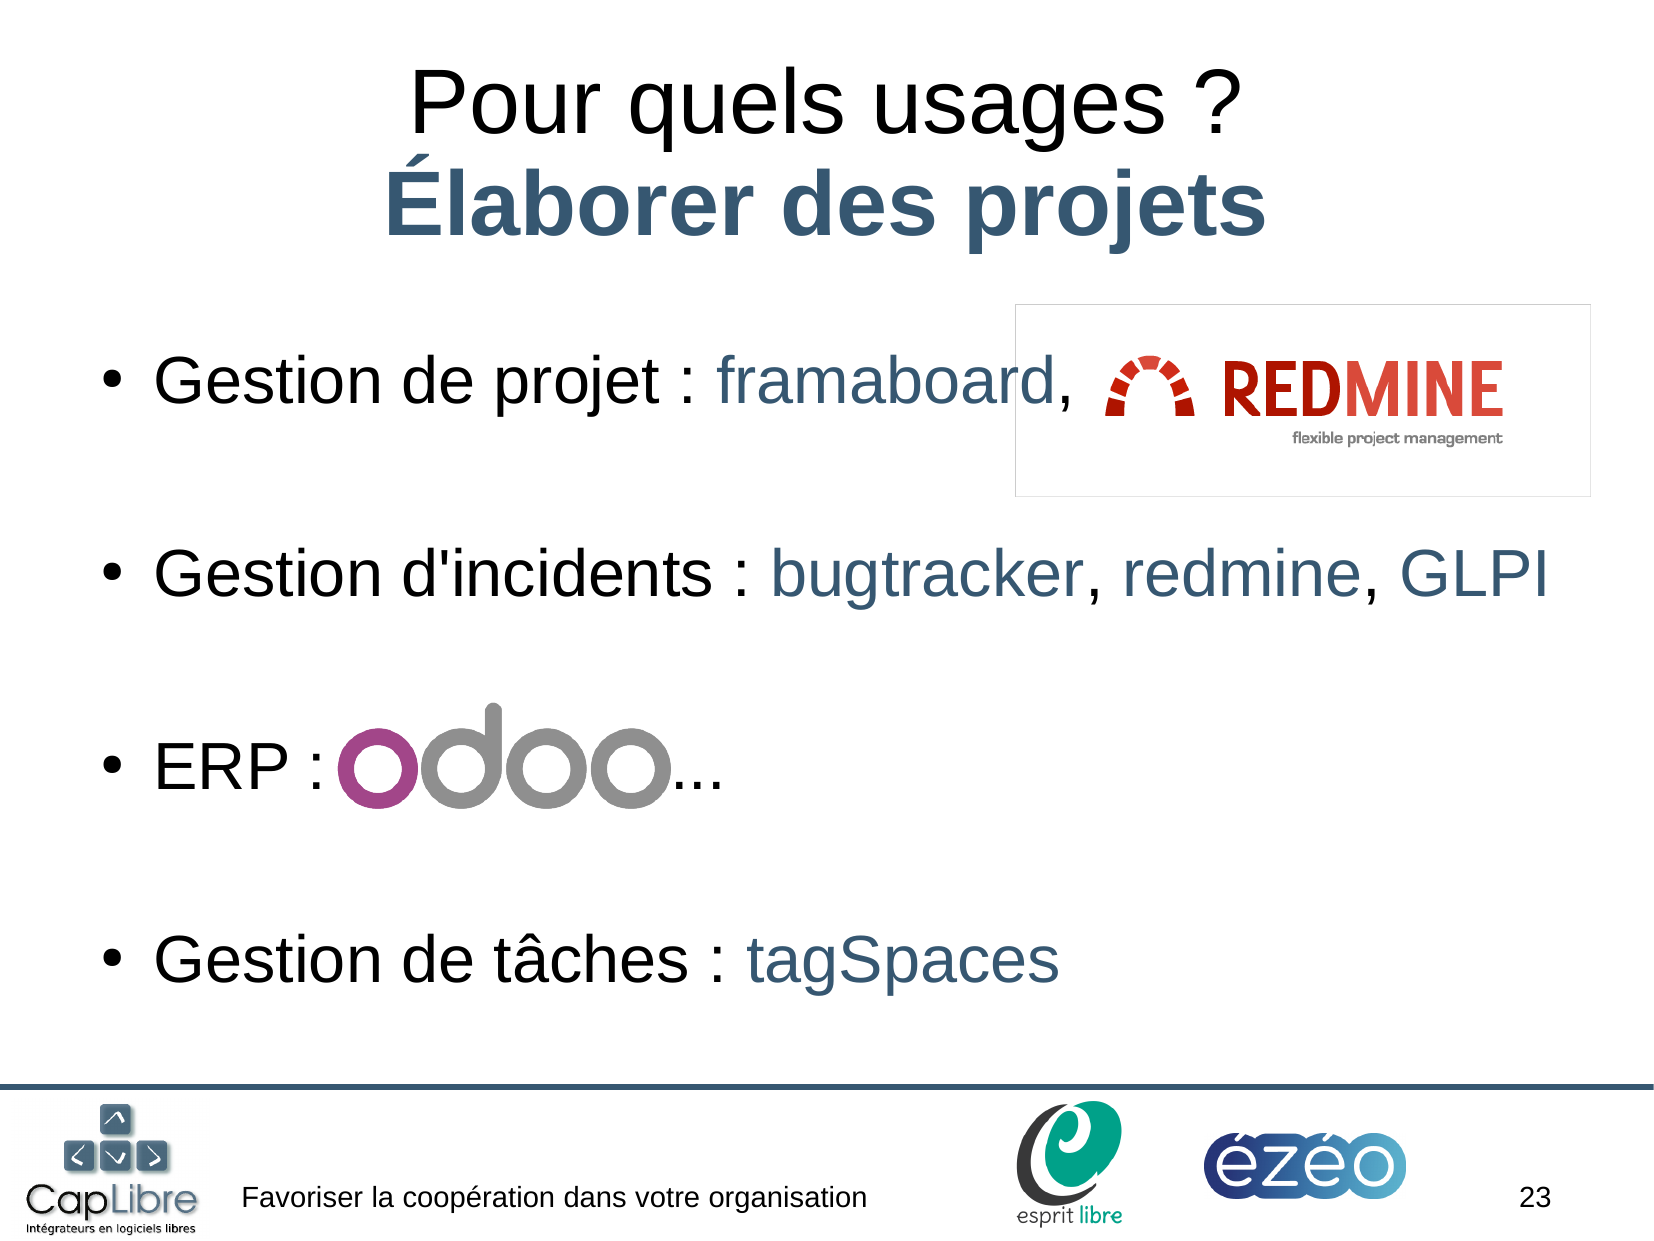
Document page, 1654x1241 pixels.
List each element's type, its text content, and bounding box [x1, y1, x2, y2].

picture [1003, 1098, 1134, 1229]
picture [1015, 304, 1591, 497]
list Gestion de projet : framaboard, Gestion d'incidents : bugtracker, redmine, GLPI ERP : ... Gestion de tâches : tagSpaces [82, 343, 1571, 1063]
picture [1204, 1133, 1406, 1199]
title Pour quels usages ? Élaborer des projets [82, 49, 1571, 257]
picture [337, 702, 671, 810]
picture [11, 1098, 210, 1239]
